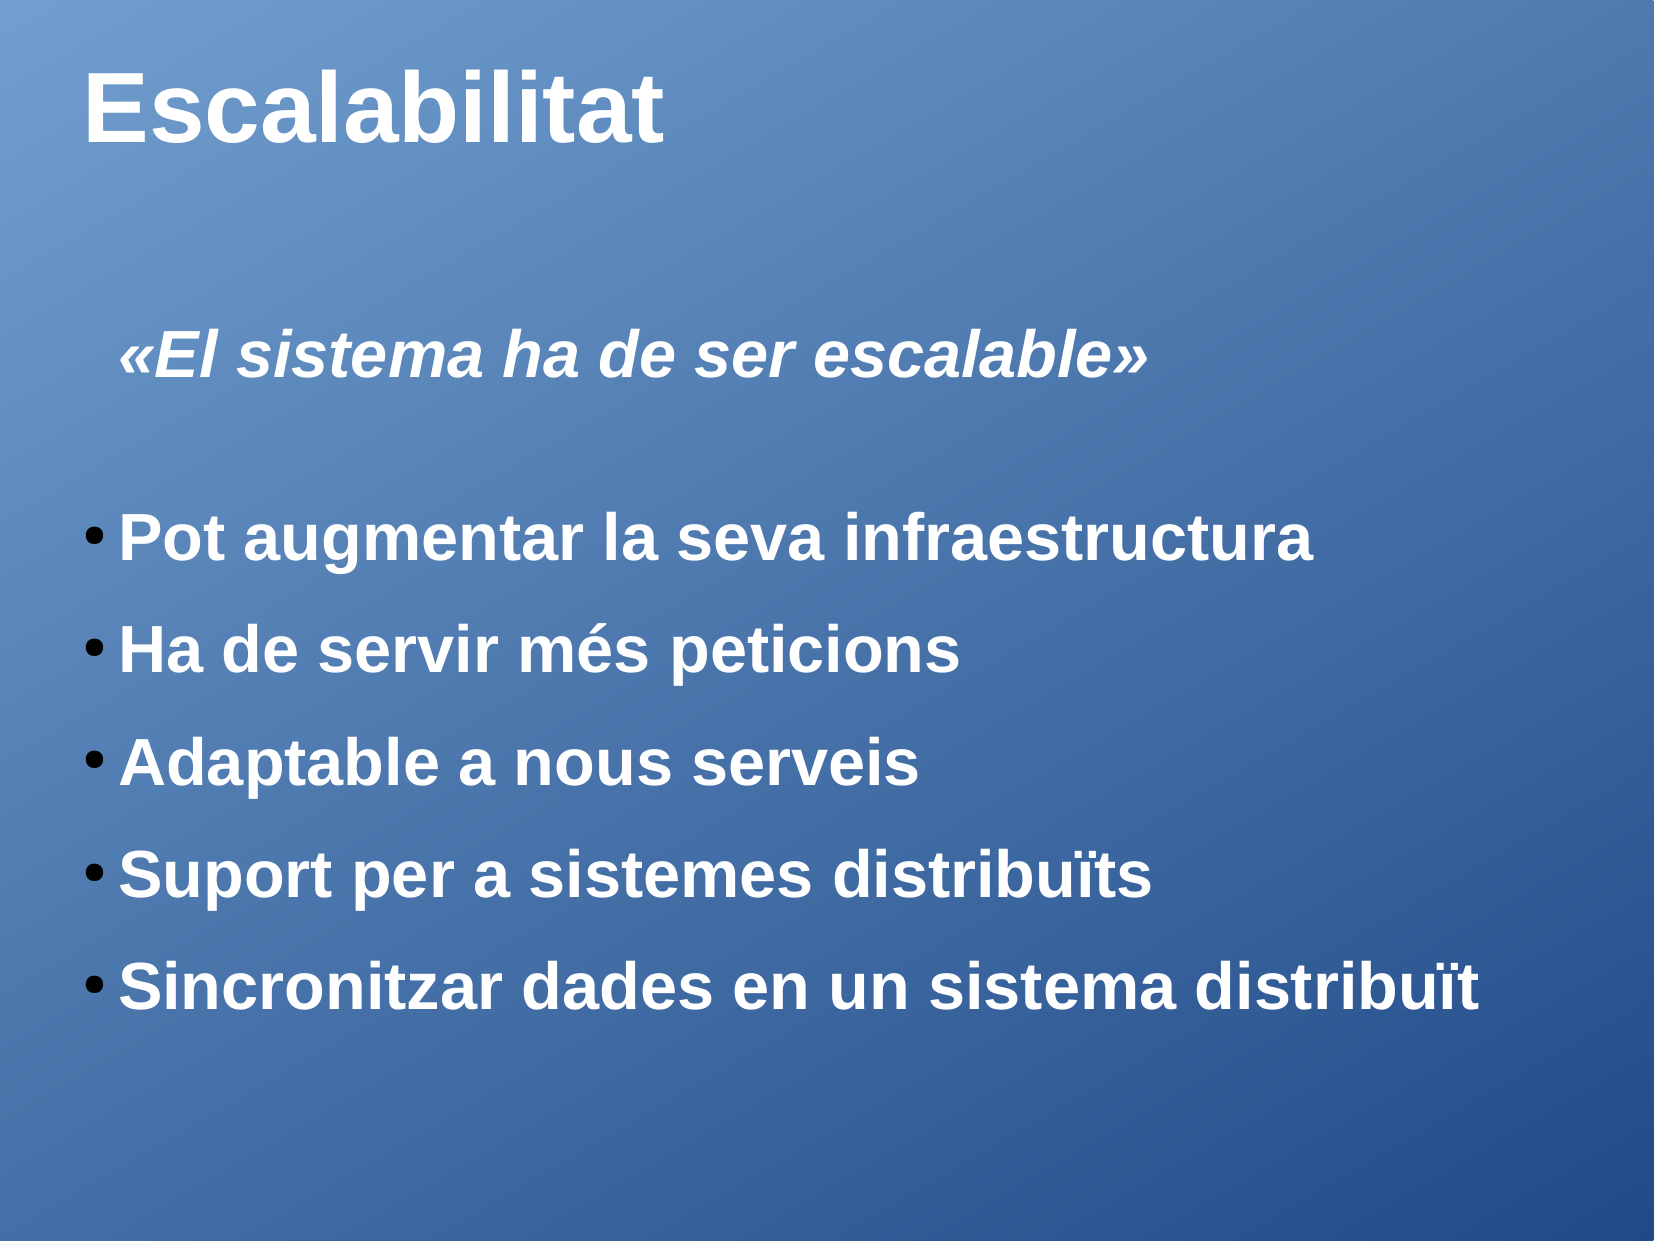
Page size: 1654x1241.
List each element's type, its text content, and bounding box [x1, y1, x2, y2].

title Escalabilitat [82, 49, 1571, 166]
subtitle Pot augmentar la seva infraestructura Ha de servir més peticions Adaptable a nous serveis Suport per a sistemes distribuïts Sincronitzar dades en un sistema distribuït [82, 481, 1571, 1005]
text_box «El sistema ha de ser escalable» [82, 288, 1571, 384]
text_box [807, 593, 1229, 756]
